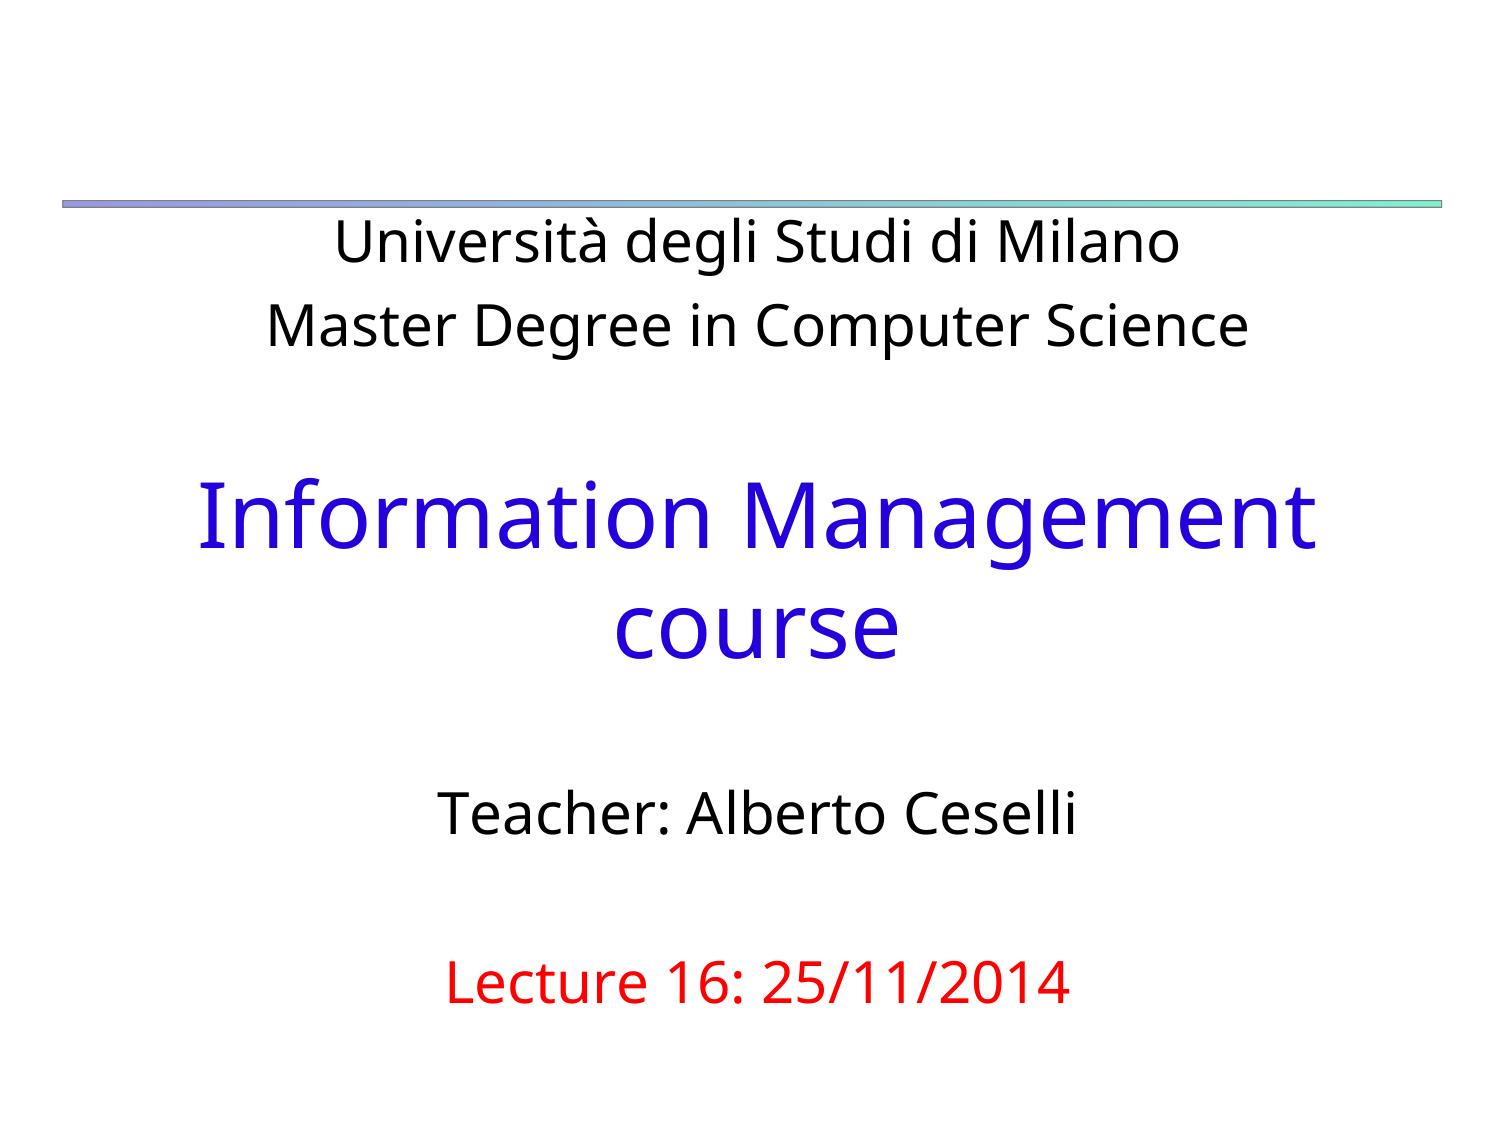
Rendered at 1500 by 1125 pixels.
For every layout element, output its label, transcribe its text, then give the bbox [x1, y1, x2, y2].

subtitle Università degli Studi di Milano Master Degree in Computer Science Information Management course Teacher: Alberto Ceselli Lecture 16: 25/11/2014 [124, 55, 1391, 1125]
